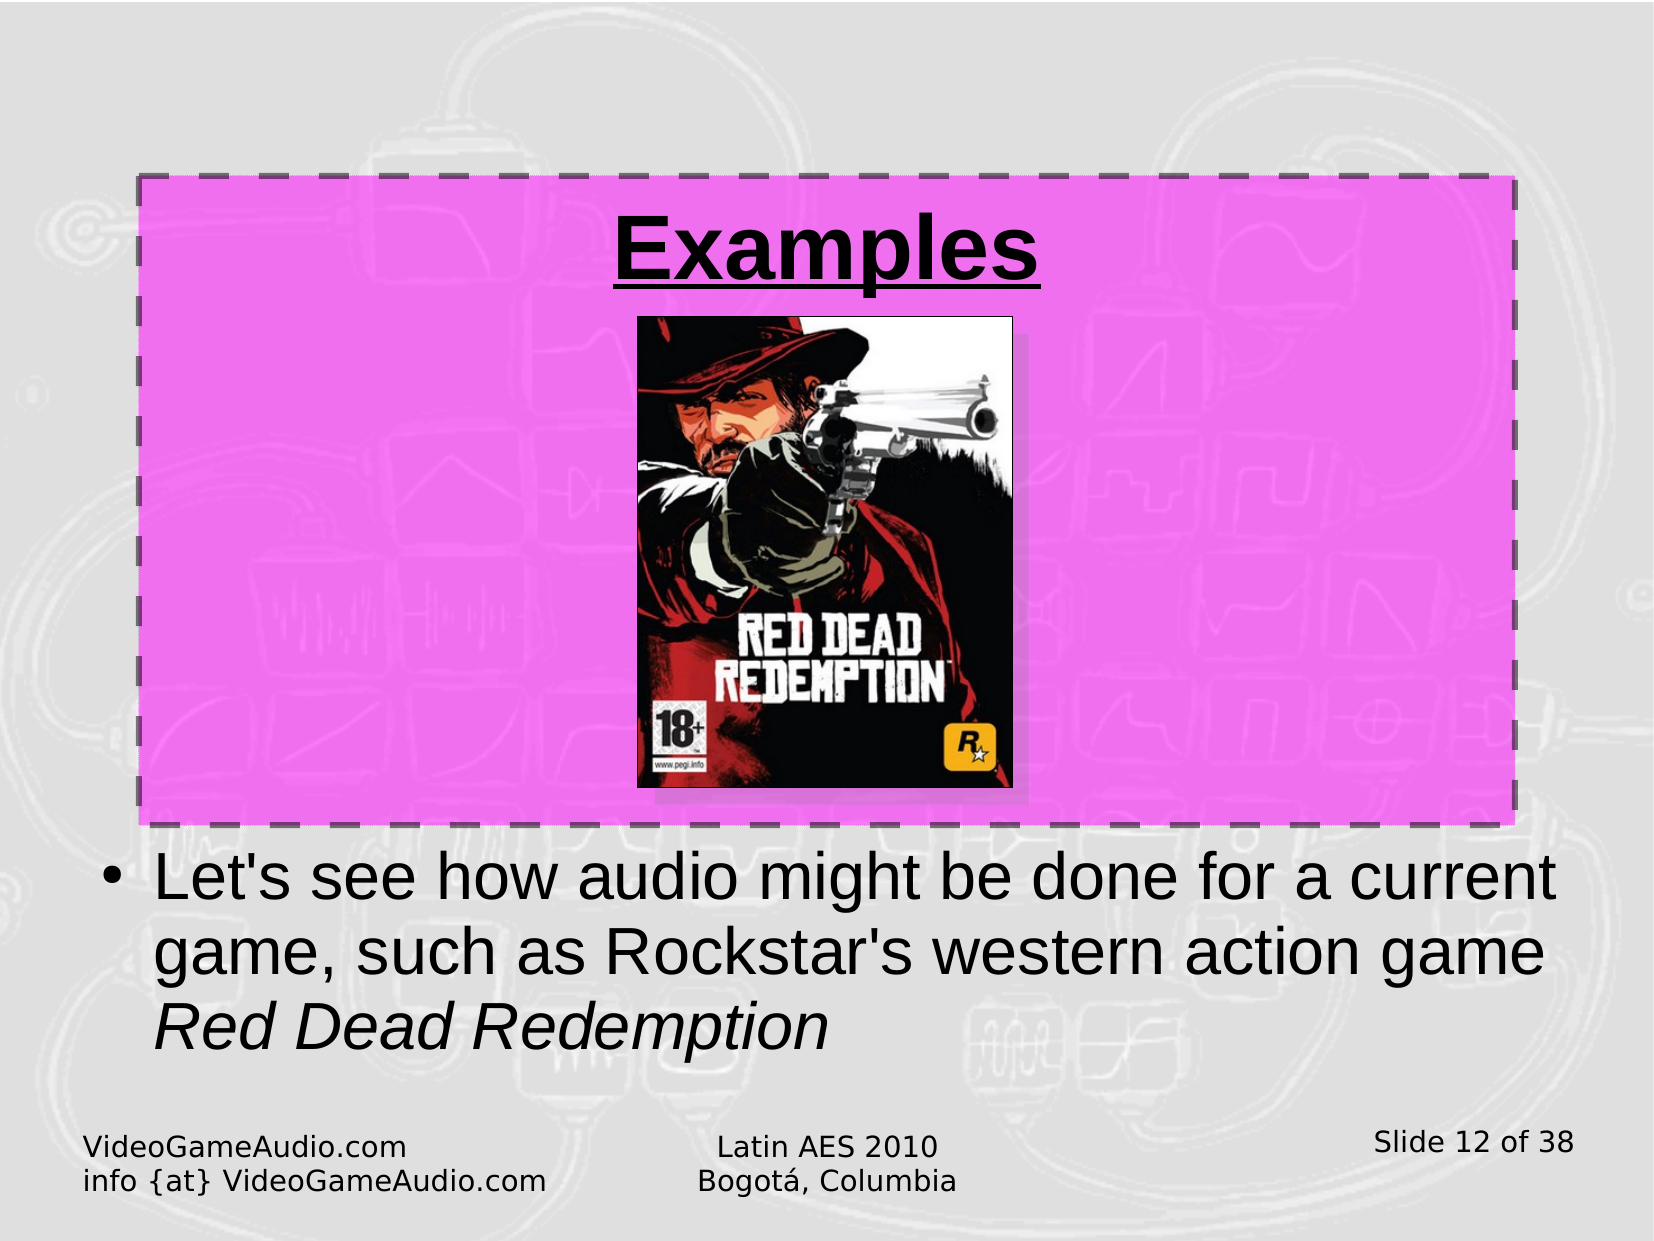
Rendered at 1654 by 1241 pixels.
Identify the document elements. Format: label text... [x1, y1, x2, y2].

text_box [138, 352, 1515, 826]
picture [0, 2, 1654, 1241]
list Let's see how audio might be done for a current game, such as Rockstar's western action game Red Dead Redemption [82, 839, 1571, 1081]
title Examples [82, 143, 1571, 352]
